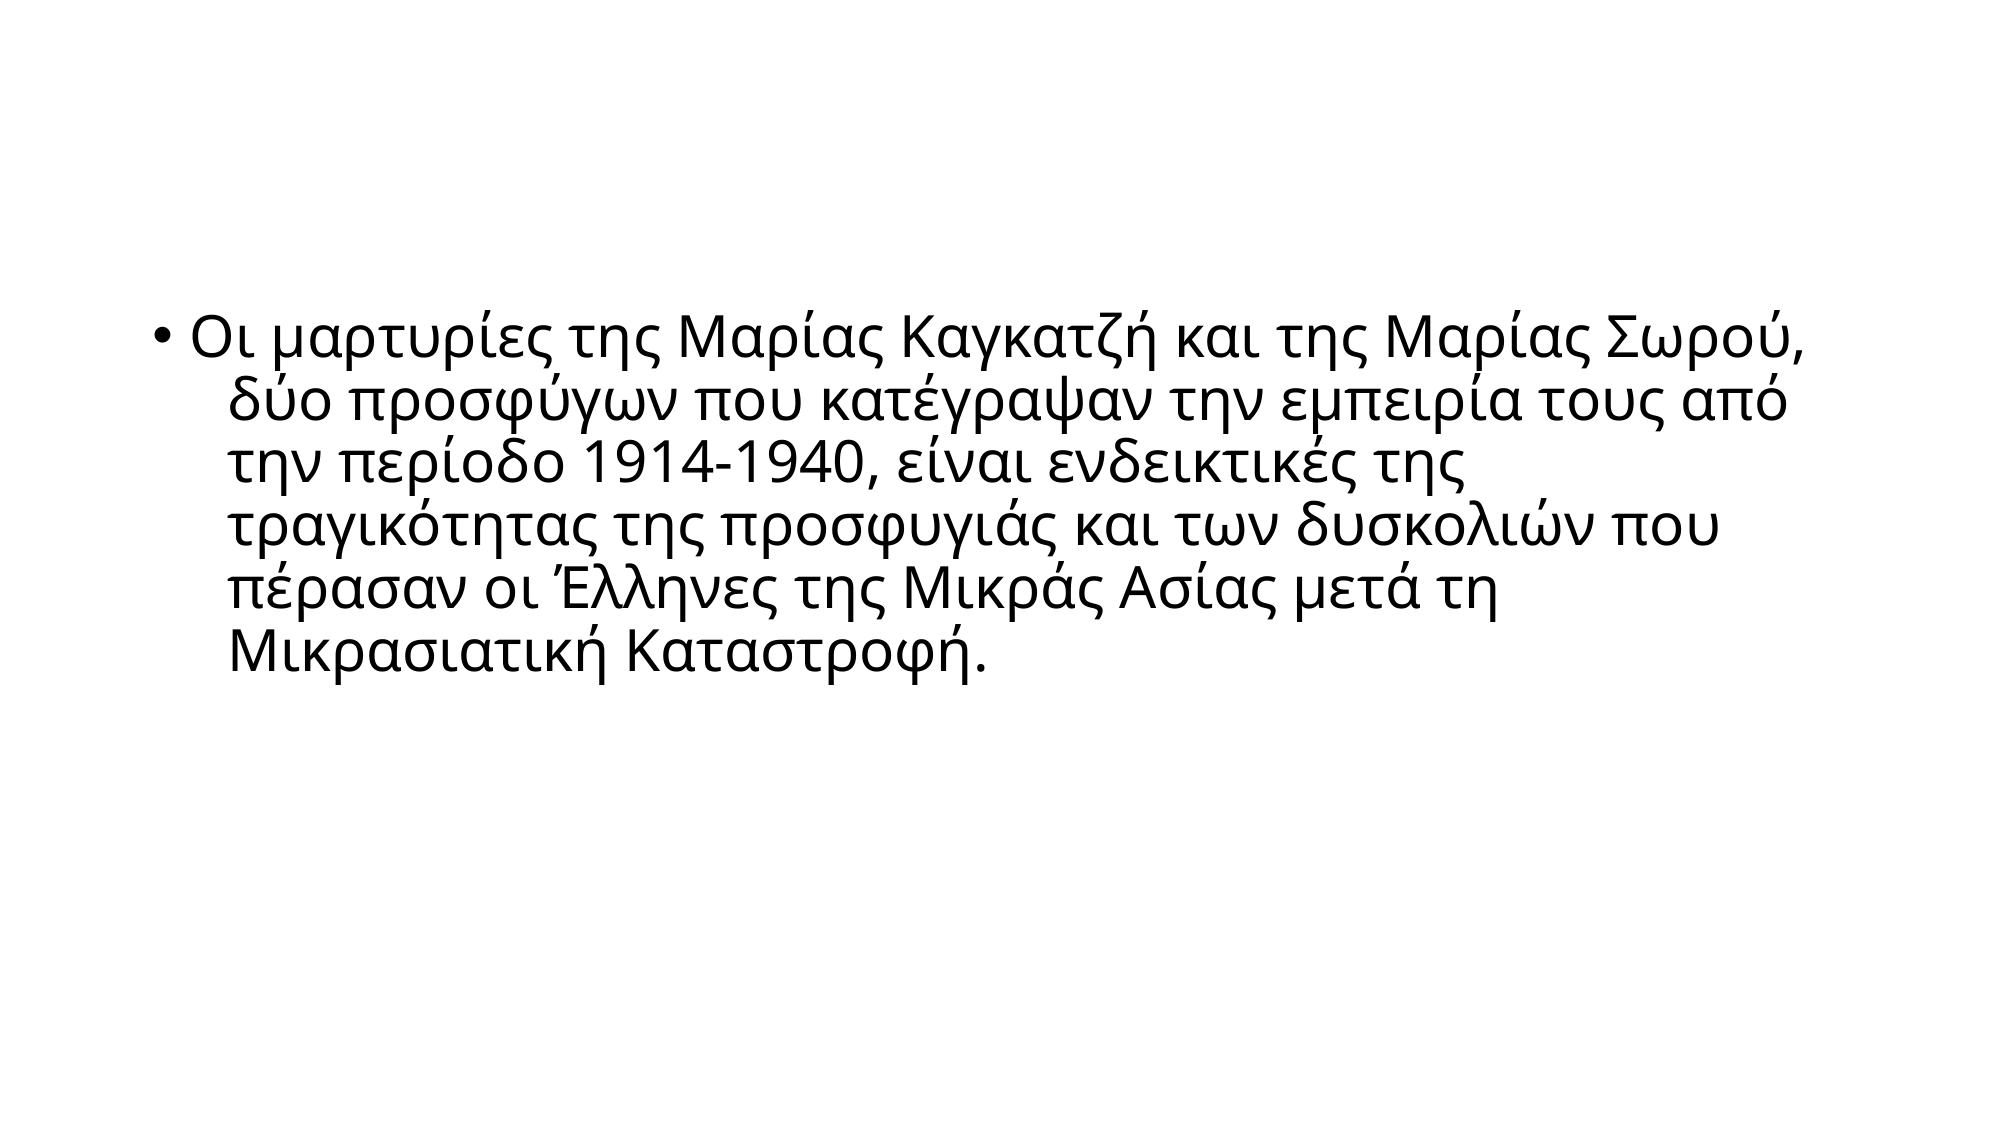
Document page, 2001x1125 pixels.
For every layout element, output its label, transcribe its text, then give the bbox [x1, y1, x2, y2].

list Οι μαρτυρίες της Μαρίας Καγκατζή και της Μαρίας Σωρού, δύο προσφύγων που κατέγραψαν την εμπειρία τους από την περίοδο 1914-1940, είναι ενδεικτικές της τραγικότητας της προσφυγιάς και των δυσκολιών που πέρασαν οι Έλληνες της Μικράς Ασίας μετά τη Μικρασιατική Καταστροφή. [137, 299, 1863, 1014]
